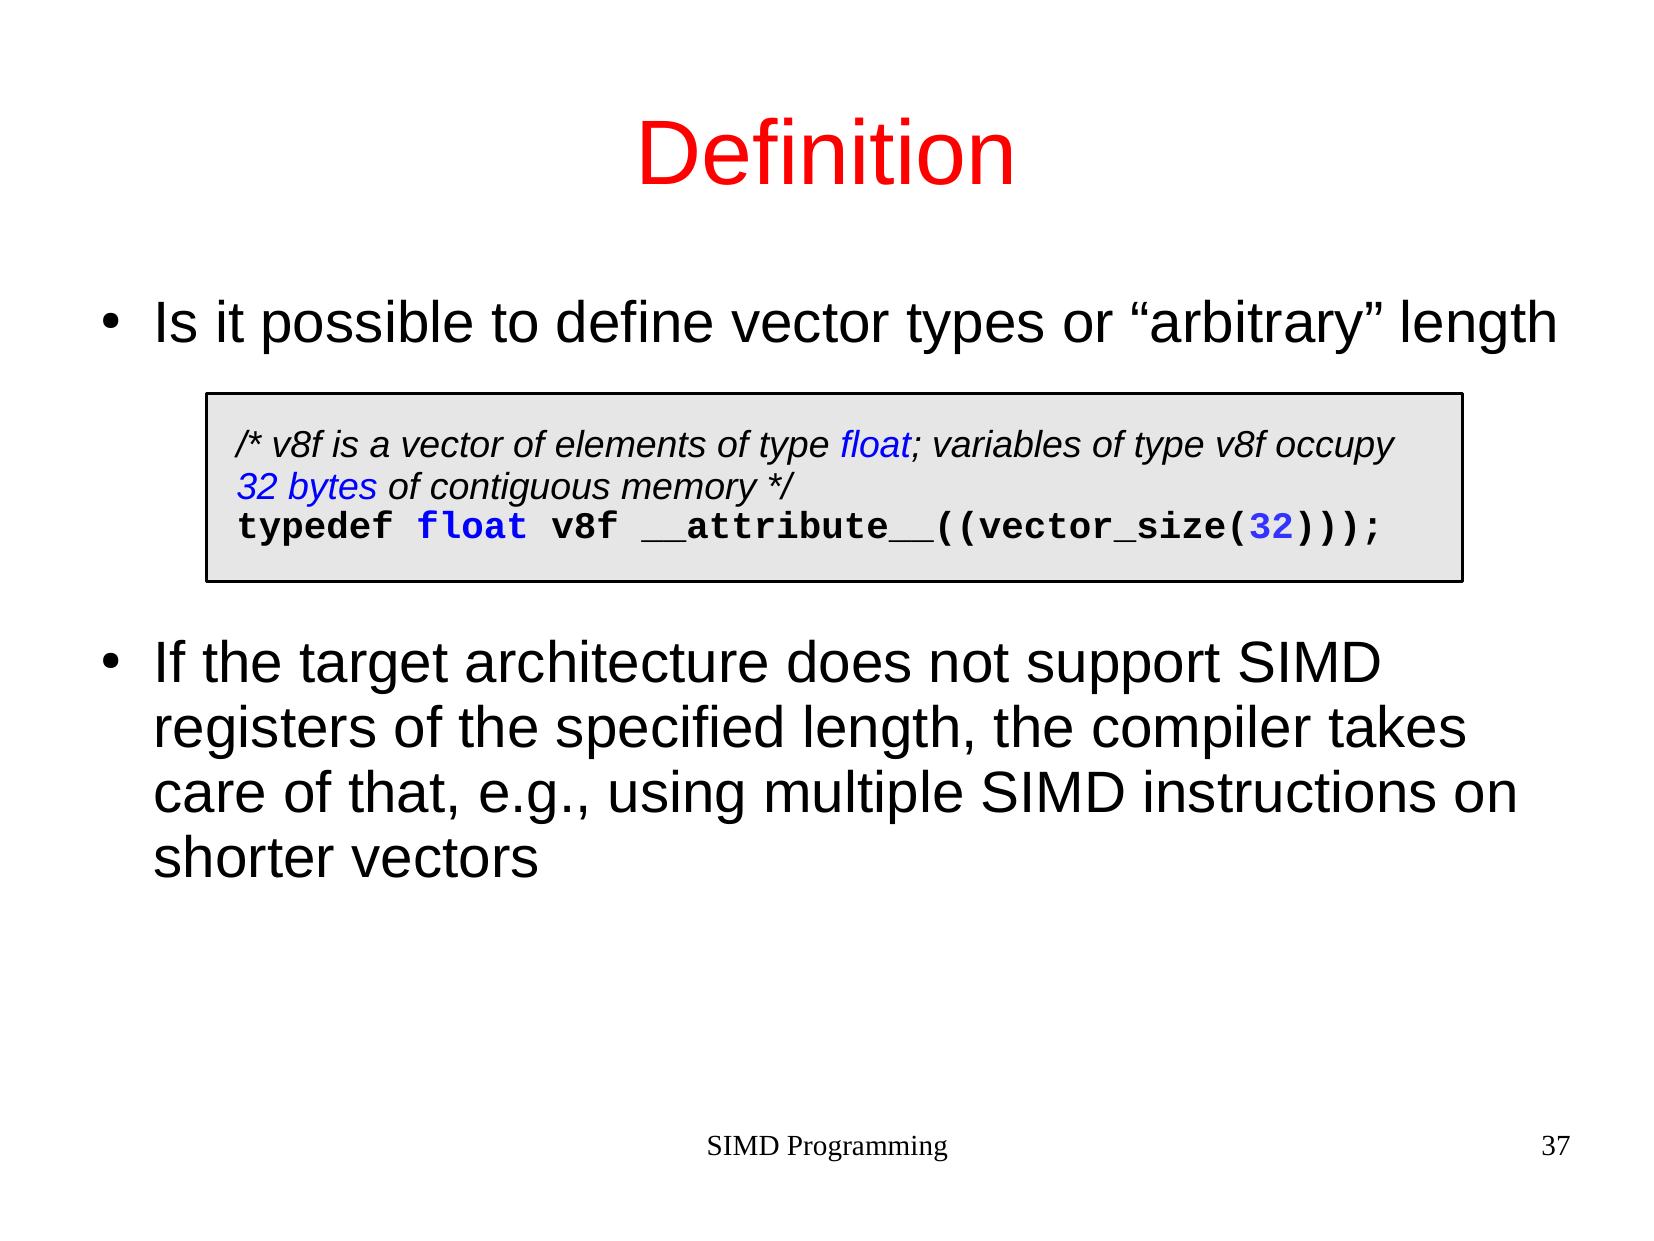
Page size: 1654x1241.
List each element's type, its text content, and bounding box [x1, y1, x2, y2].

text_box /* v8f is a vector of elements of type float; variables of type v8f occupy 32 bytes of contiguous memory */ typedef float v8f __attribute__((vector_size(32))); [206, 393, 1463, 582]
list Is it possible to define vector types or “arbitrary” length If the target architecture does not support SIMD registers of the specified length, the compiler takes care of that, e.g., using multiple SIMD instructions on shorter vectors [82, 290, 1571, 1109]
title Definition [82, 49, 1571, 257]
